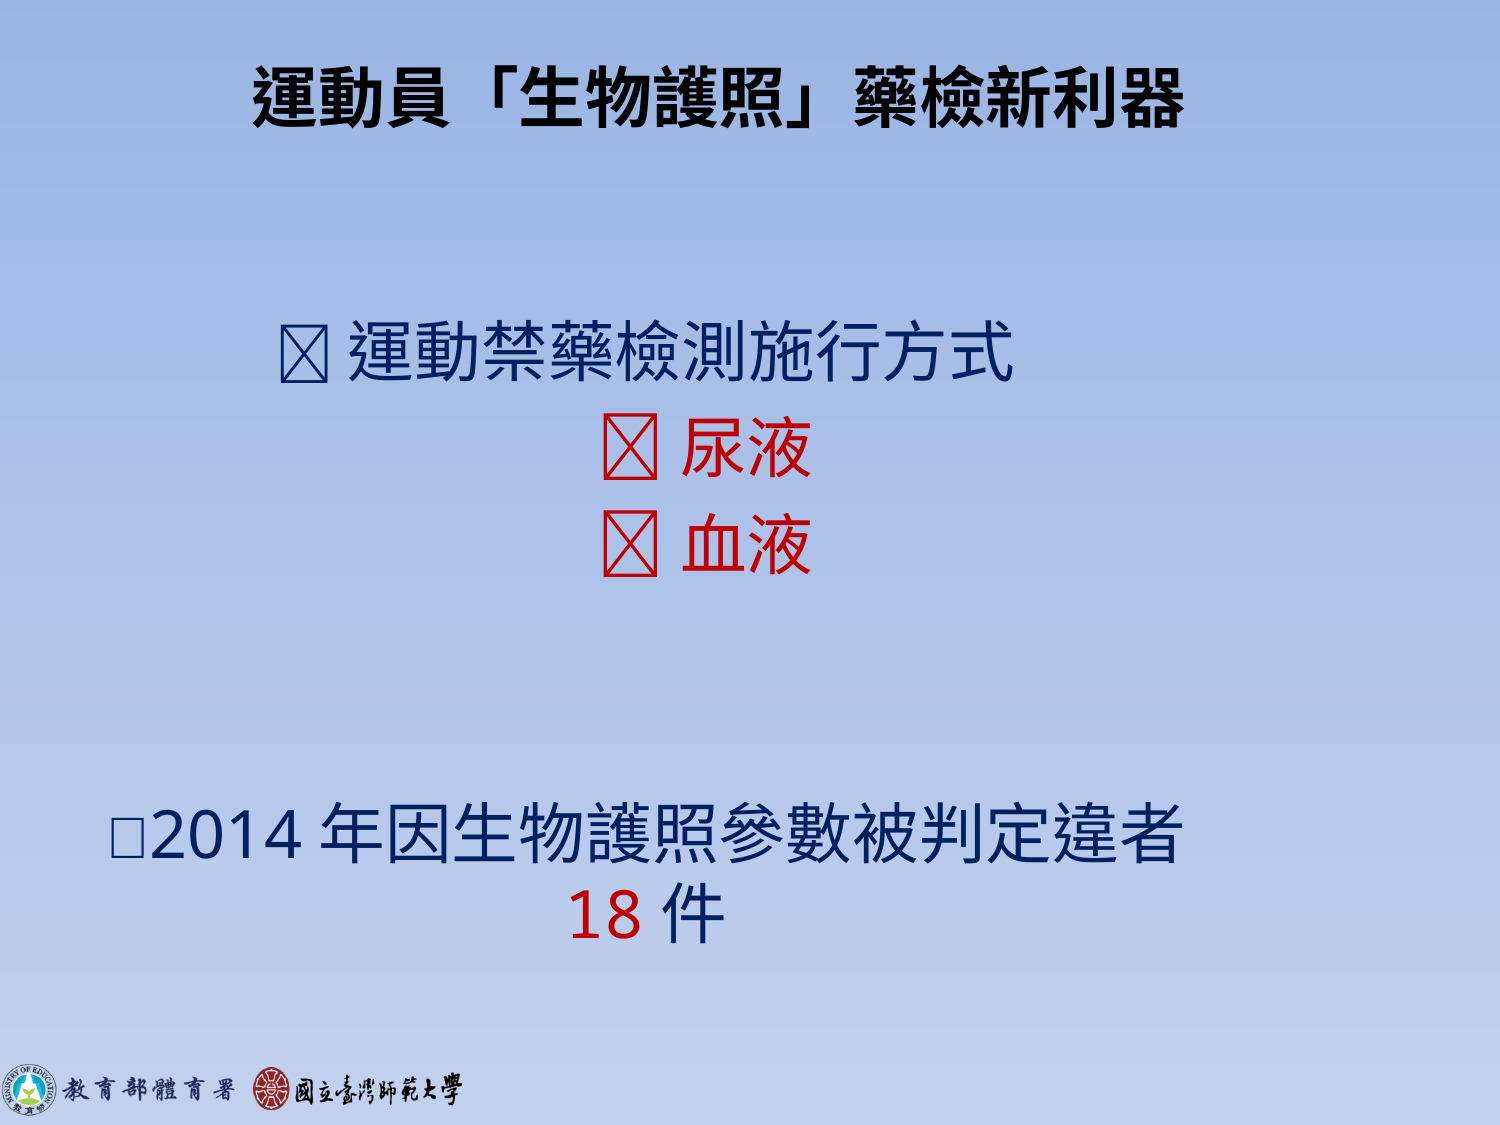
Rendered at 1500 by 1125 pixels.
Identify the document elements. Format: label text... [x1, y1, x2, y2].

subtitle 運動禁藥檢測施行方式 尿液 血液 2014年因生物護照參數被判定違者18件 [60, 301, 1231, 477]
title 運動員「生物護照」藥檢新利器 [100, 19, 1338, 173]
